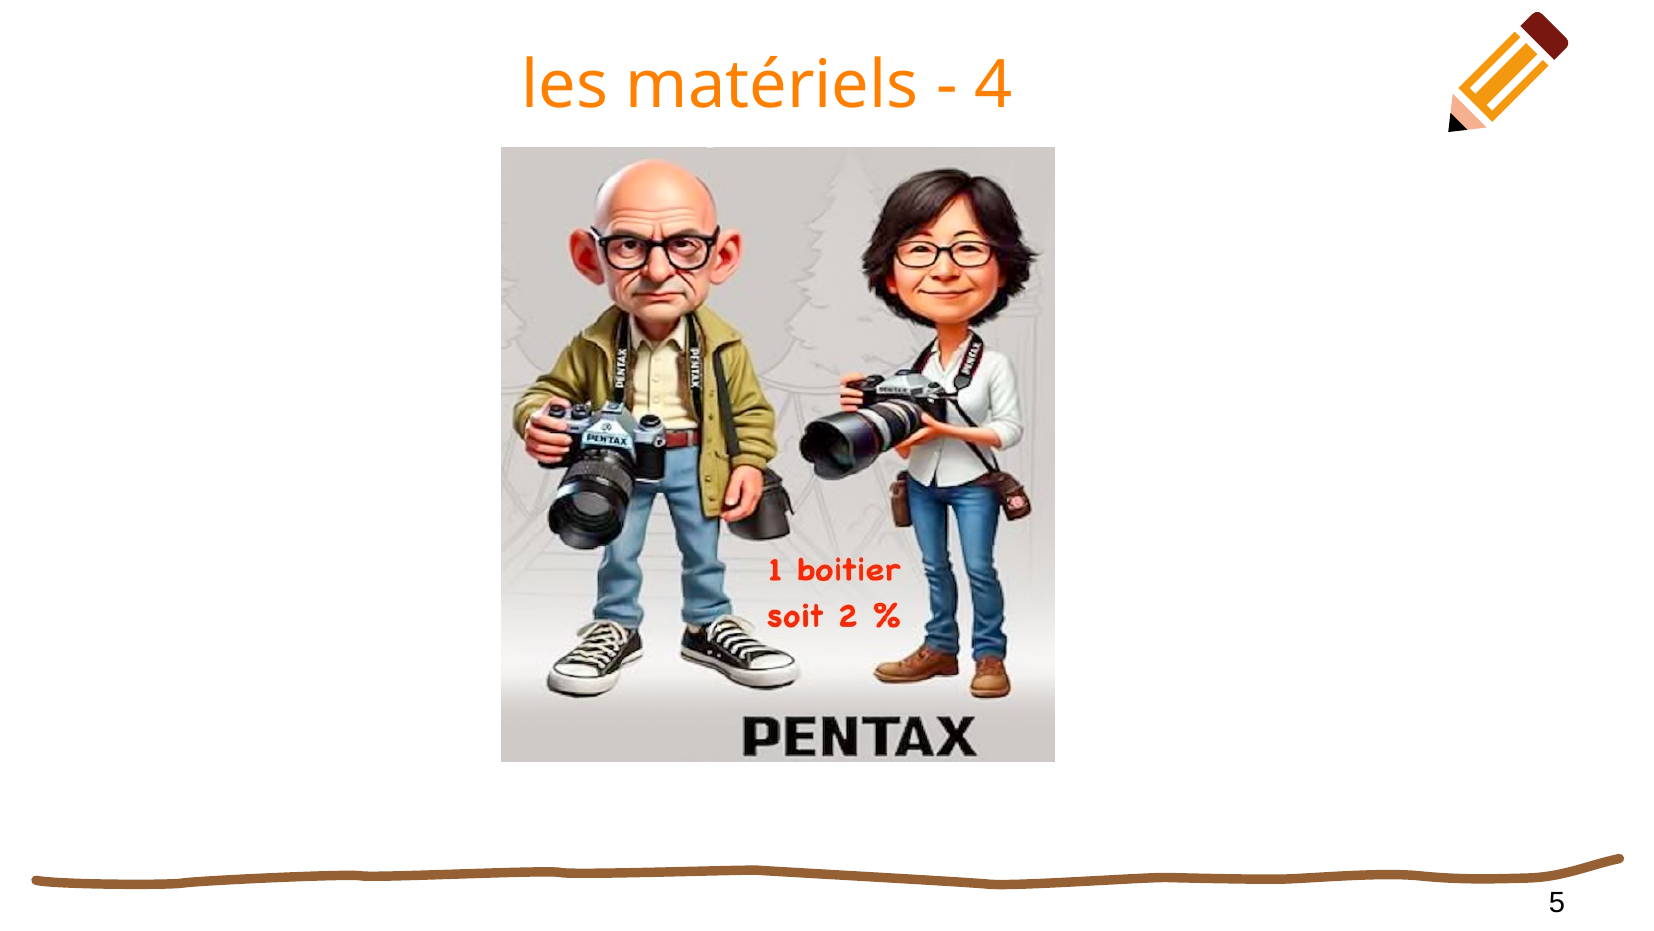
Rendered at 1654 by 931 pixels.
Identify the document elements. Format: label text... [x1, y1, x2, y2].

picture [501, 147, 1055, 762]
title les matériels - 4 [88, 29, 1447, 133]
